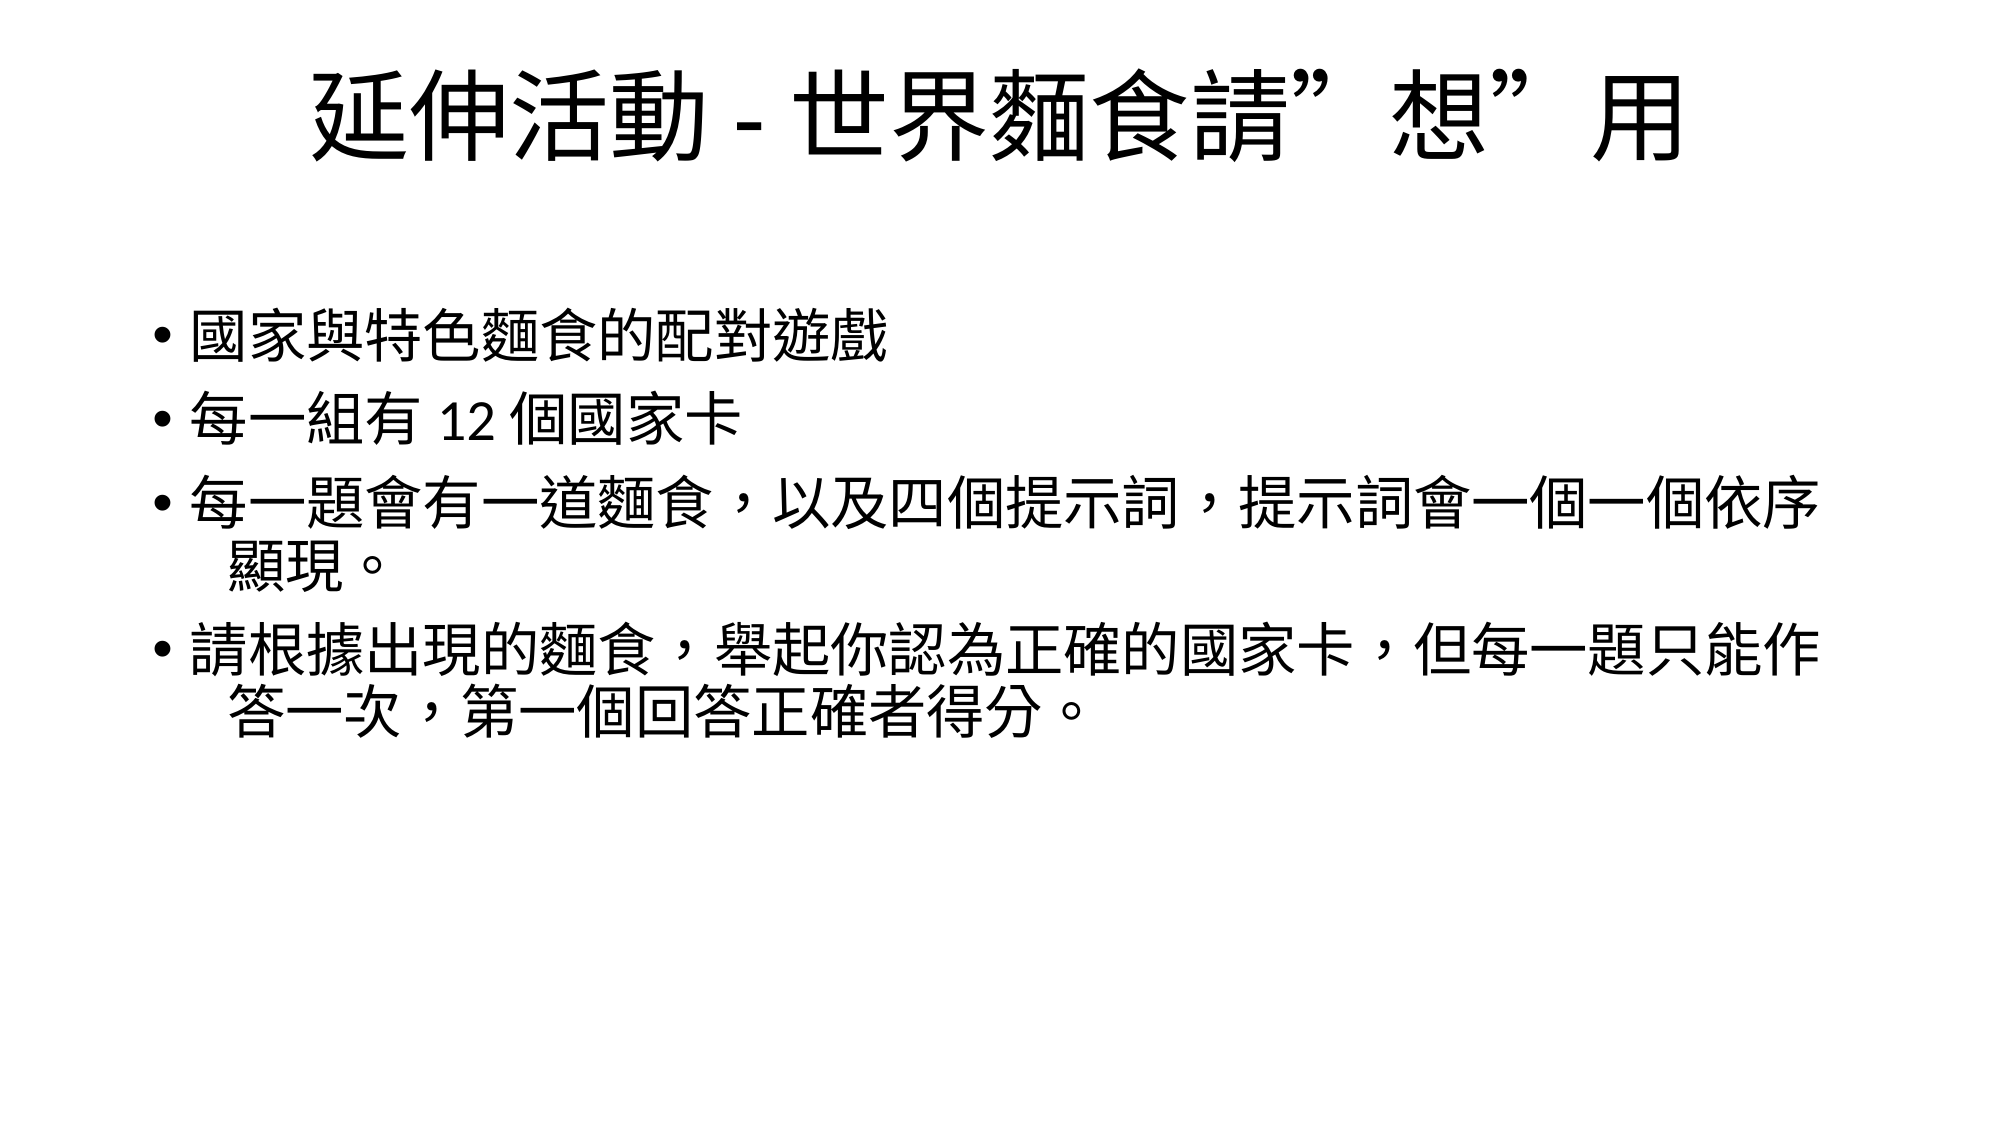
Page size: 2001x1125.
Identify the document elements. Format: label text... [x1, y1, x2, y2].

list 國家與特色麵食的配對遊戲 每一組有12個國家卡 每一題會有一道麵食，以及四個提示詞，提示詞會一個一個依序顯現。 請根據出現的麵食，舉起你認為正確的國家卡，但每一題只能作答一次，第一個回答正確者得分。 [137, 299, 1863, 1014]
title 延伸活動-世界麵食請”想”用 [137, 59, 1863, 278]
